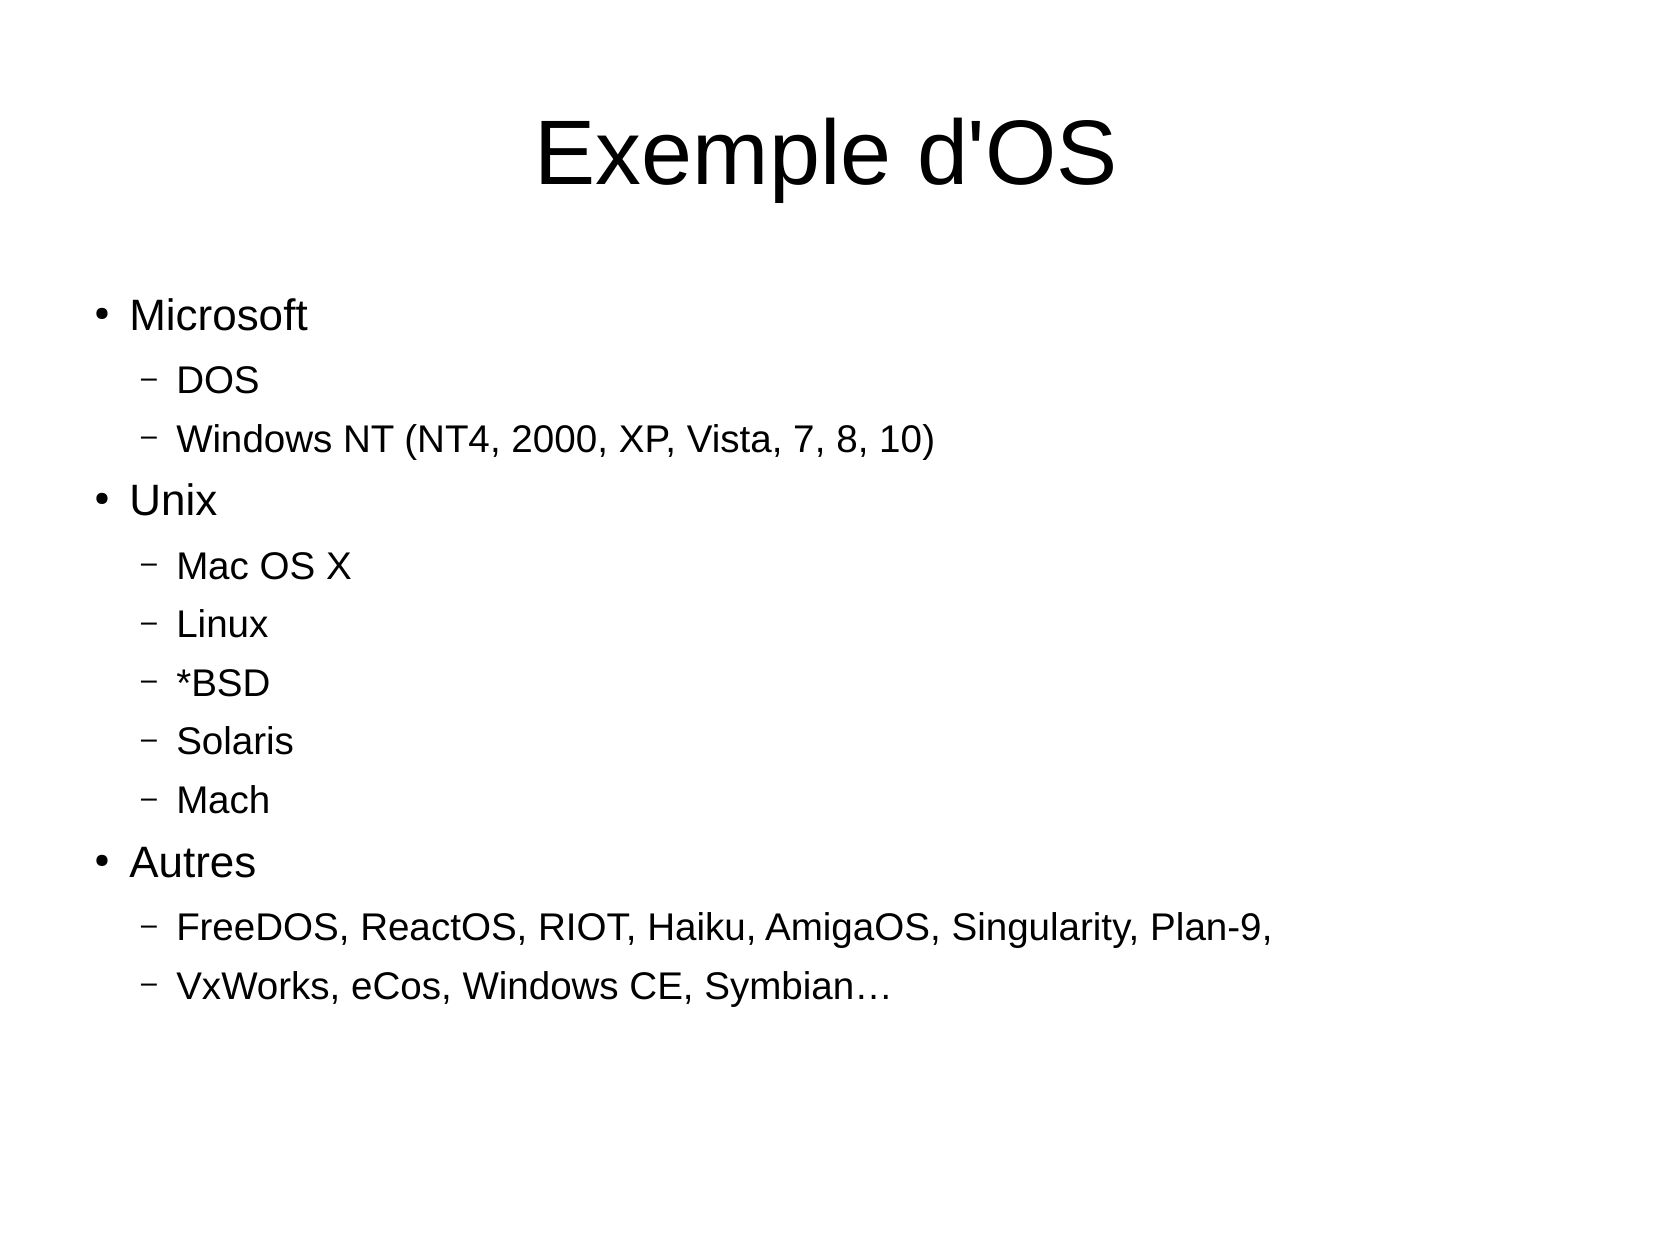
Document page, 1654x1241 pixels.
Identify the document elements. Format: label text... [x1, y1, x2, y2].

title Exemple d'OS [82, 49, 1571, 257]
list Microsoft DOS Windows NT (NT4, 2000, XP, Vista, 7, 8, 10) Unix Mac OS X Linux *BSD Solaris Mach Autres FreeDOS, ReactOS, RIOT, Haiku, AmigaOS, Singularity, Plan-9, VxWorks, eCos, Windows CE, Symbian… [82, 290, 1571, 1010]
